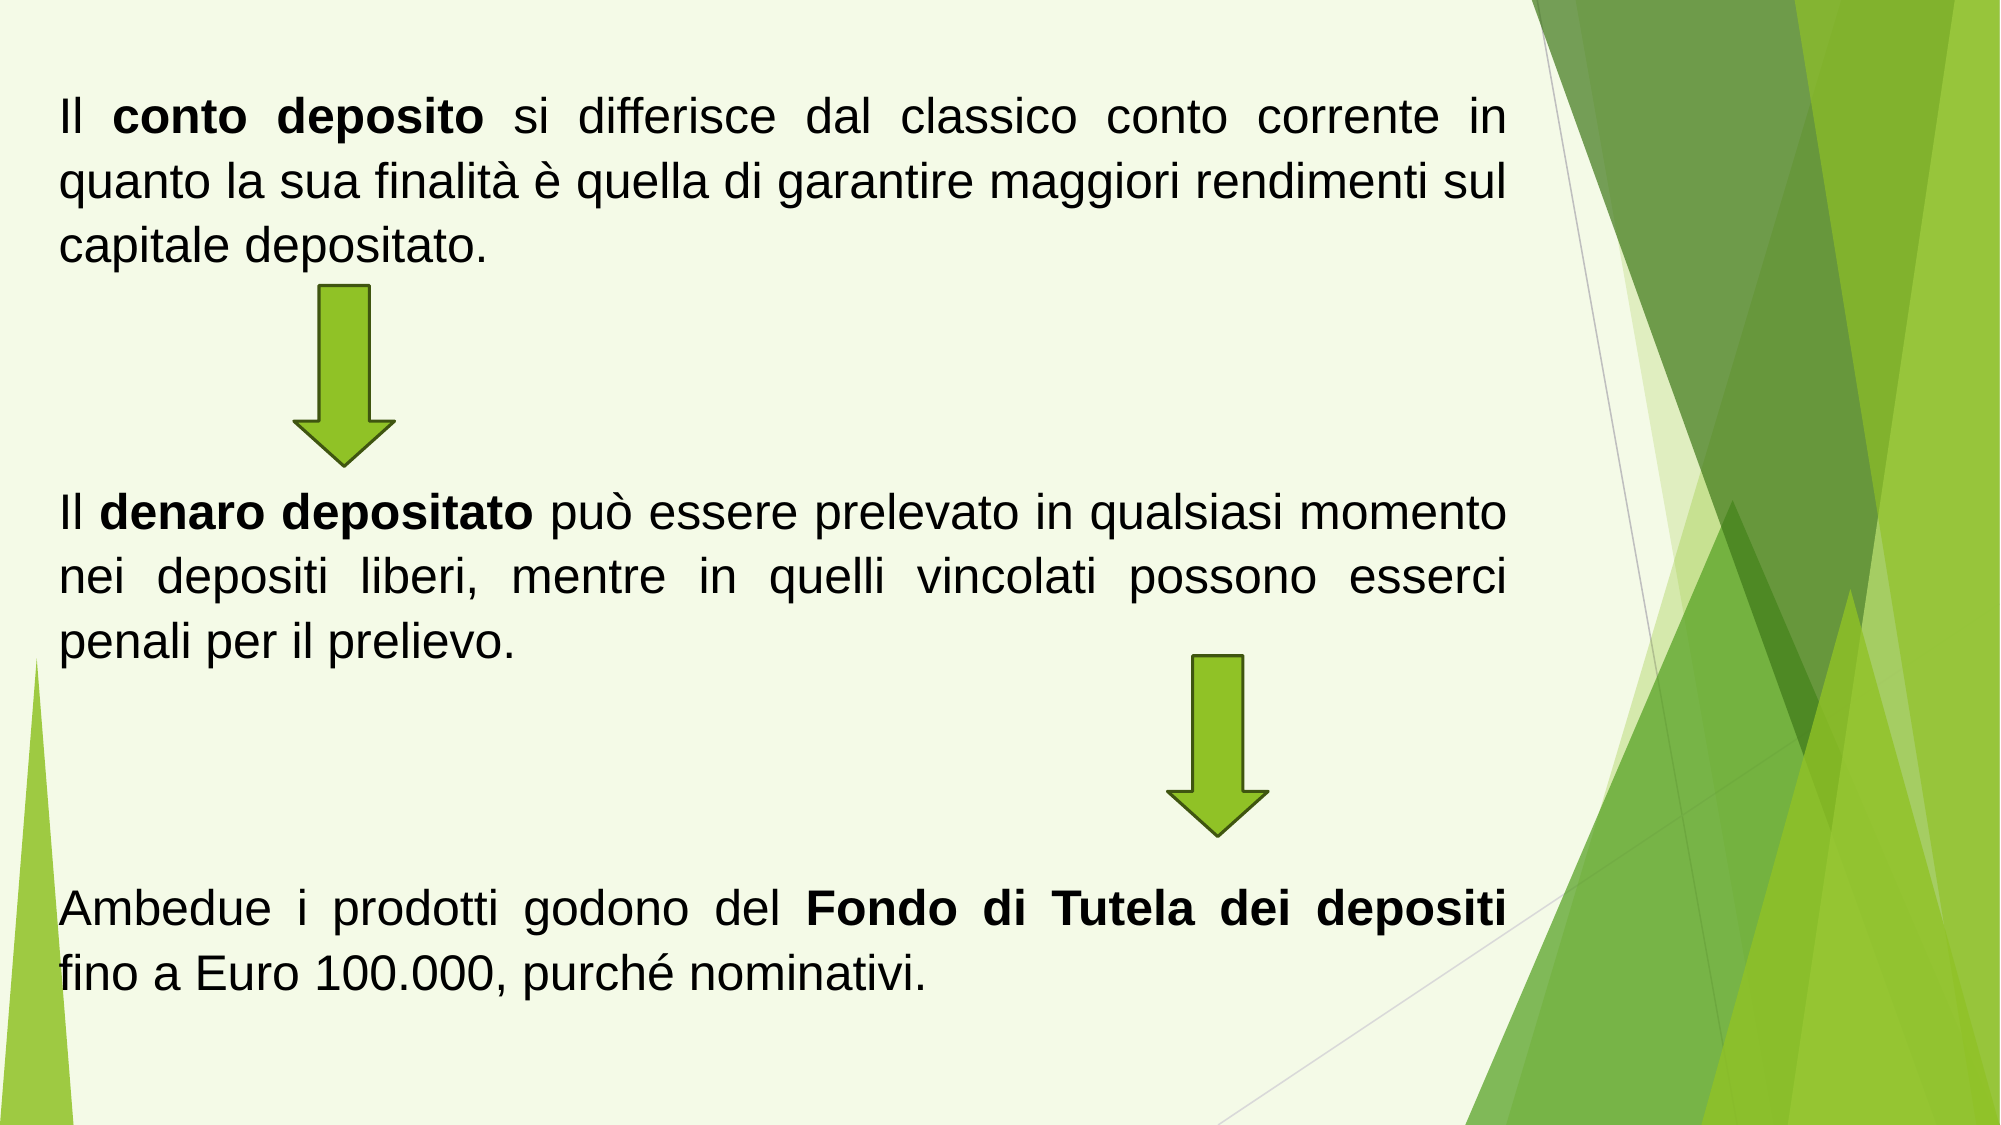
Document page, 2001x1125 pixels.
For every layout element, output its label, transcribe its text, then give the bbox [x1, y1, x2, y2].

text_box [293, 285, 395, 467]
text_box Il conto deposito si differisce dal classico conto corrente in quanto la sua finalità è quella di garantire maggiori rendimenti sul capitale depositato. Il denaro depositato può essere prelevato in qualsiasi momento nei depositi liberi, mentre in quelli vincolati possono esserci penali per il prelievo. Ambedue i prodotti godono del Fondo di Tutela dei depositi fino a Euro 100.000, purché nominativi. [43, 72, 1523, 1008]
text_box [1167, 655, 1269, 837]
